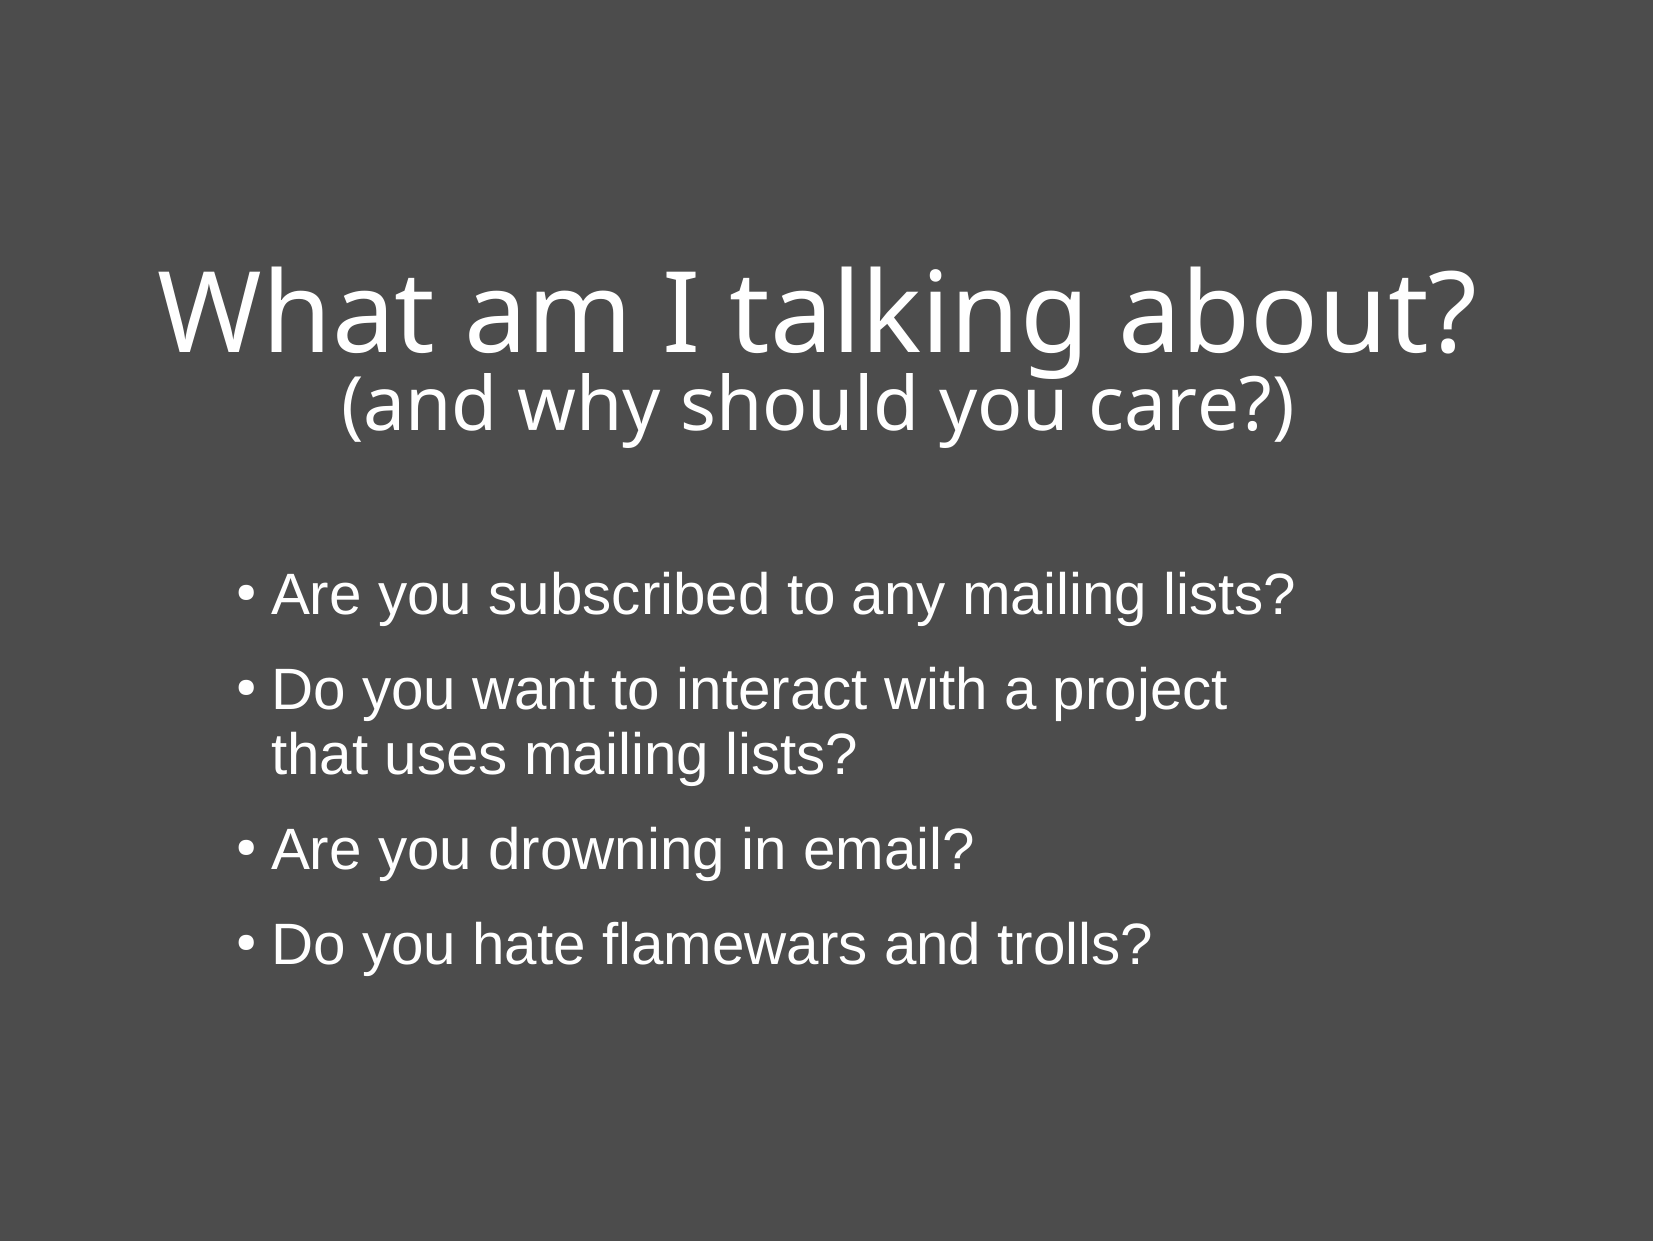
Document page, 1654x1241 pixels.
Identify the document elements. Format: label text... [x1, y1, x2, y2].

text_box Are you subscribed to any mailing lists? Do you want to interact with a project that uses mailing lists? Are you drowning in email? Do you hate flamewars and trolls? [220, 554, 1358, 985]
title What am I talking about? (and why should you care?) [112, 239, 1524, 472]
